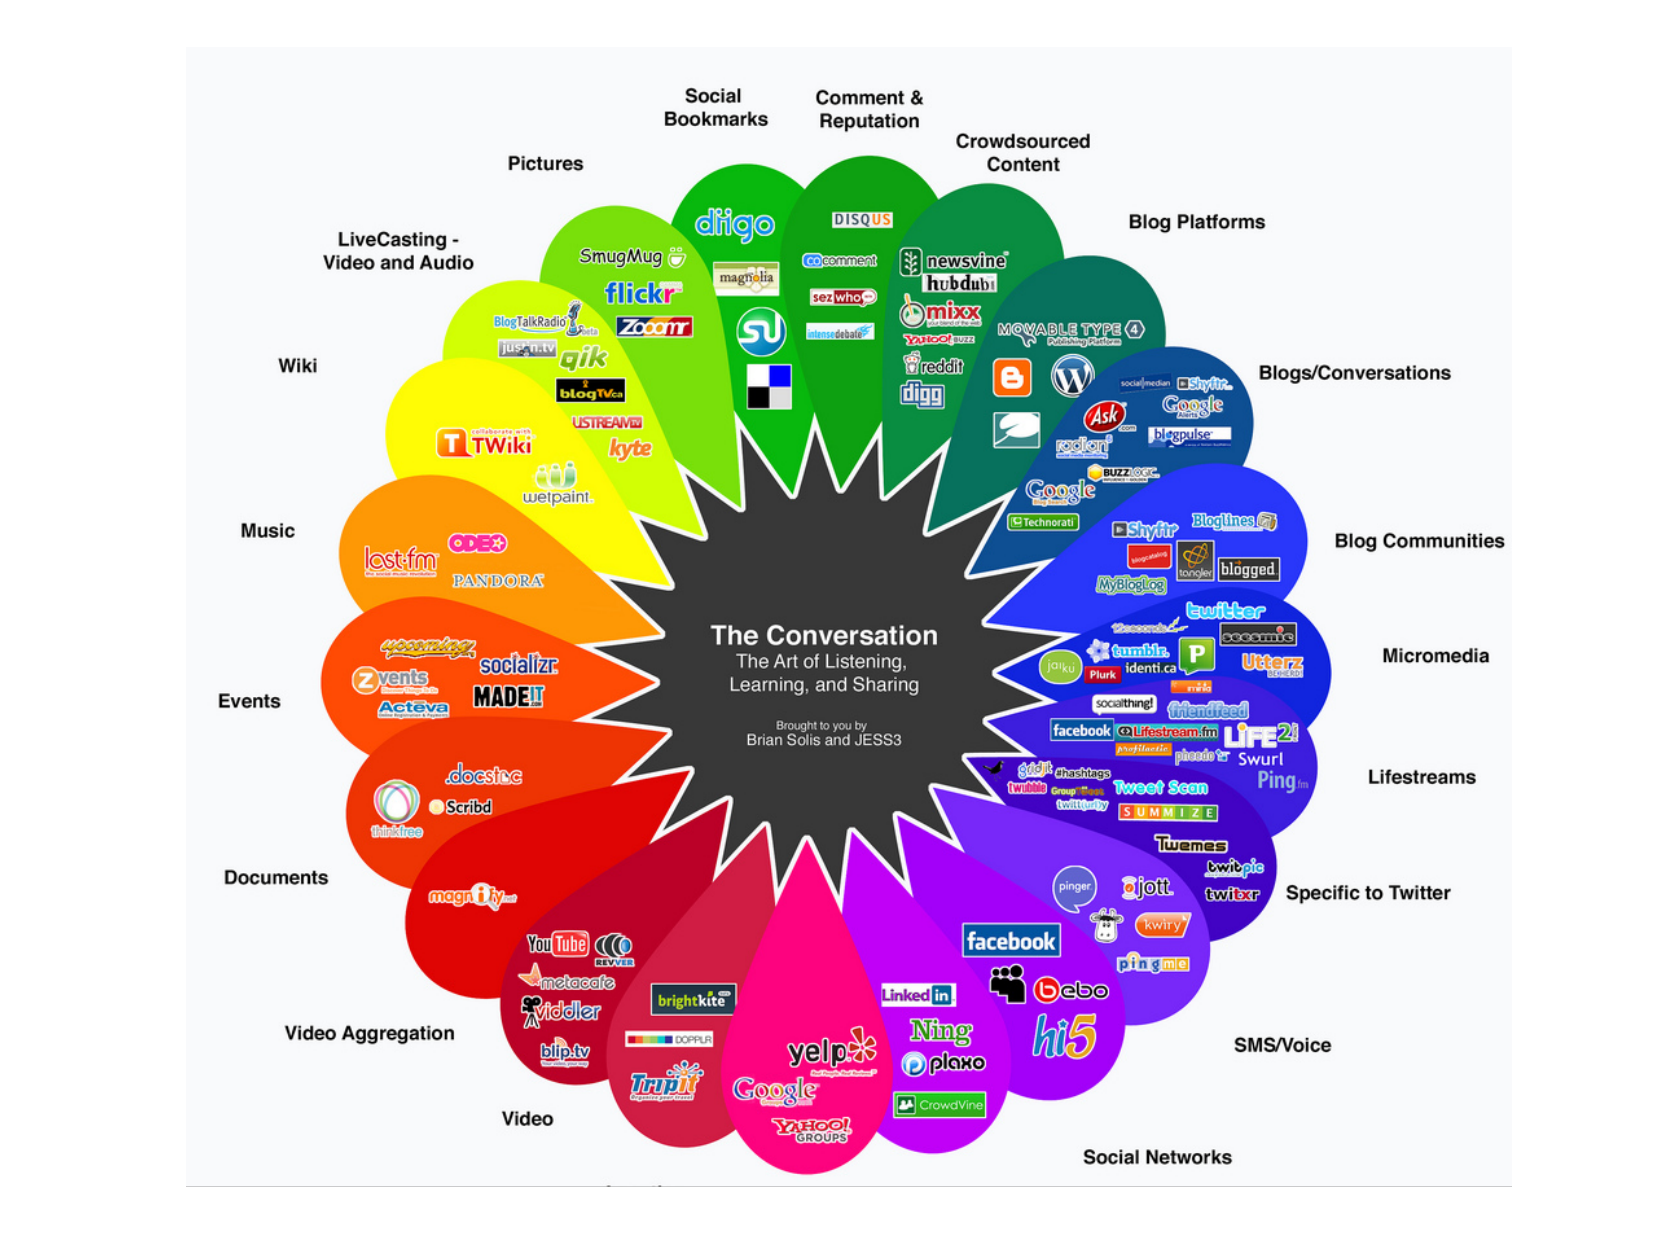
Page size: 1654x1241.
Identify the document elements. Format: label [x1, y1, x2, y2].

picture [186, 47, 1512, 1241]
